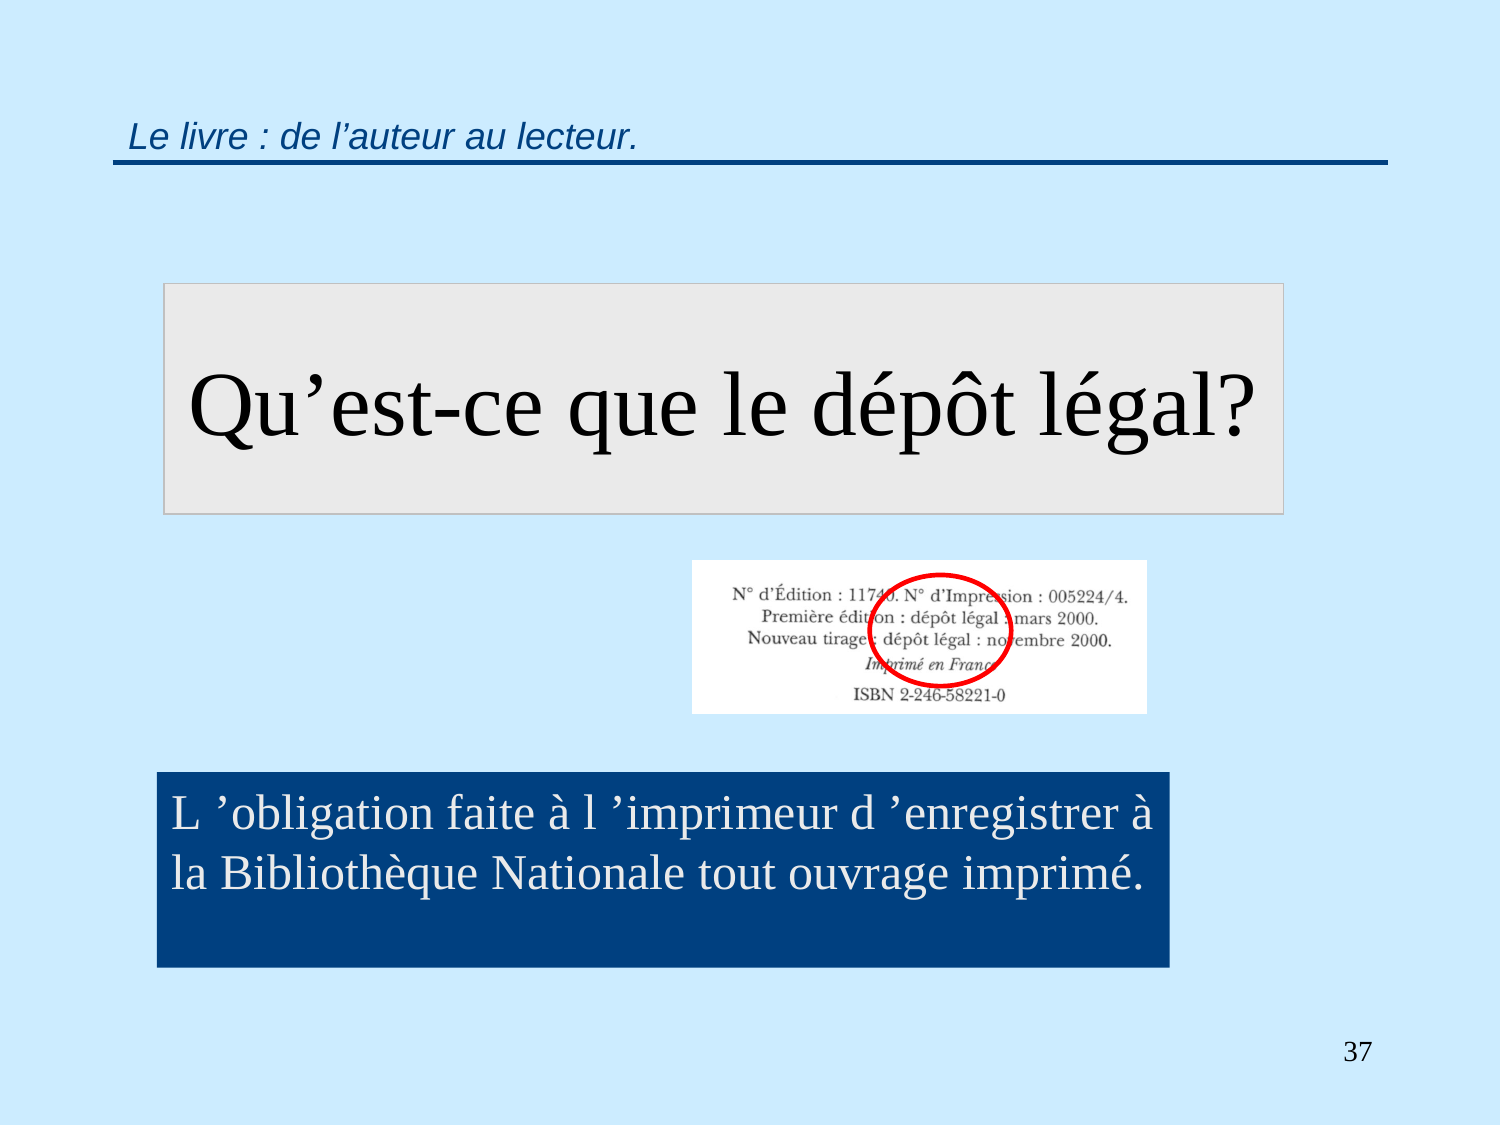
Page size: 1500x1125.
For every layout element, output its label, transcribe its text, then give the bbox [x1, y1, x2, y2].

text_box L ’obligation faite à l ’imprimeur d ’enregistrer à la Bibliothèque Nationale tout ouvrage imprimé. [156, 772, 1170, 968]
text_box Le livre : de l’auteur au lecteur. [113, 104, 655, 160]
picture [692, 560, 1147, 715]
title Qu’est-ce que le dépôt légal? [163, 283, 1284, 515]
